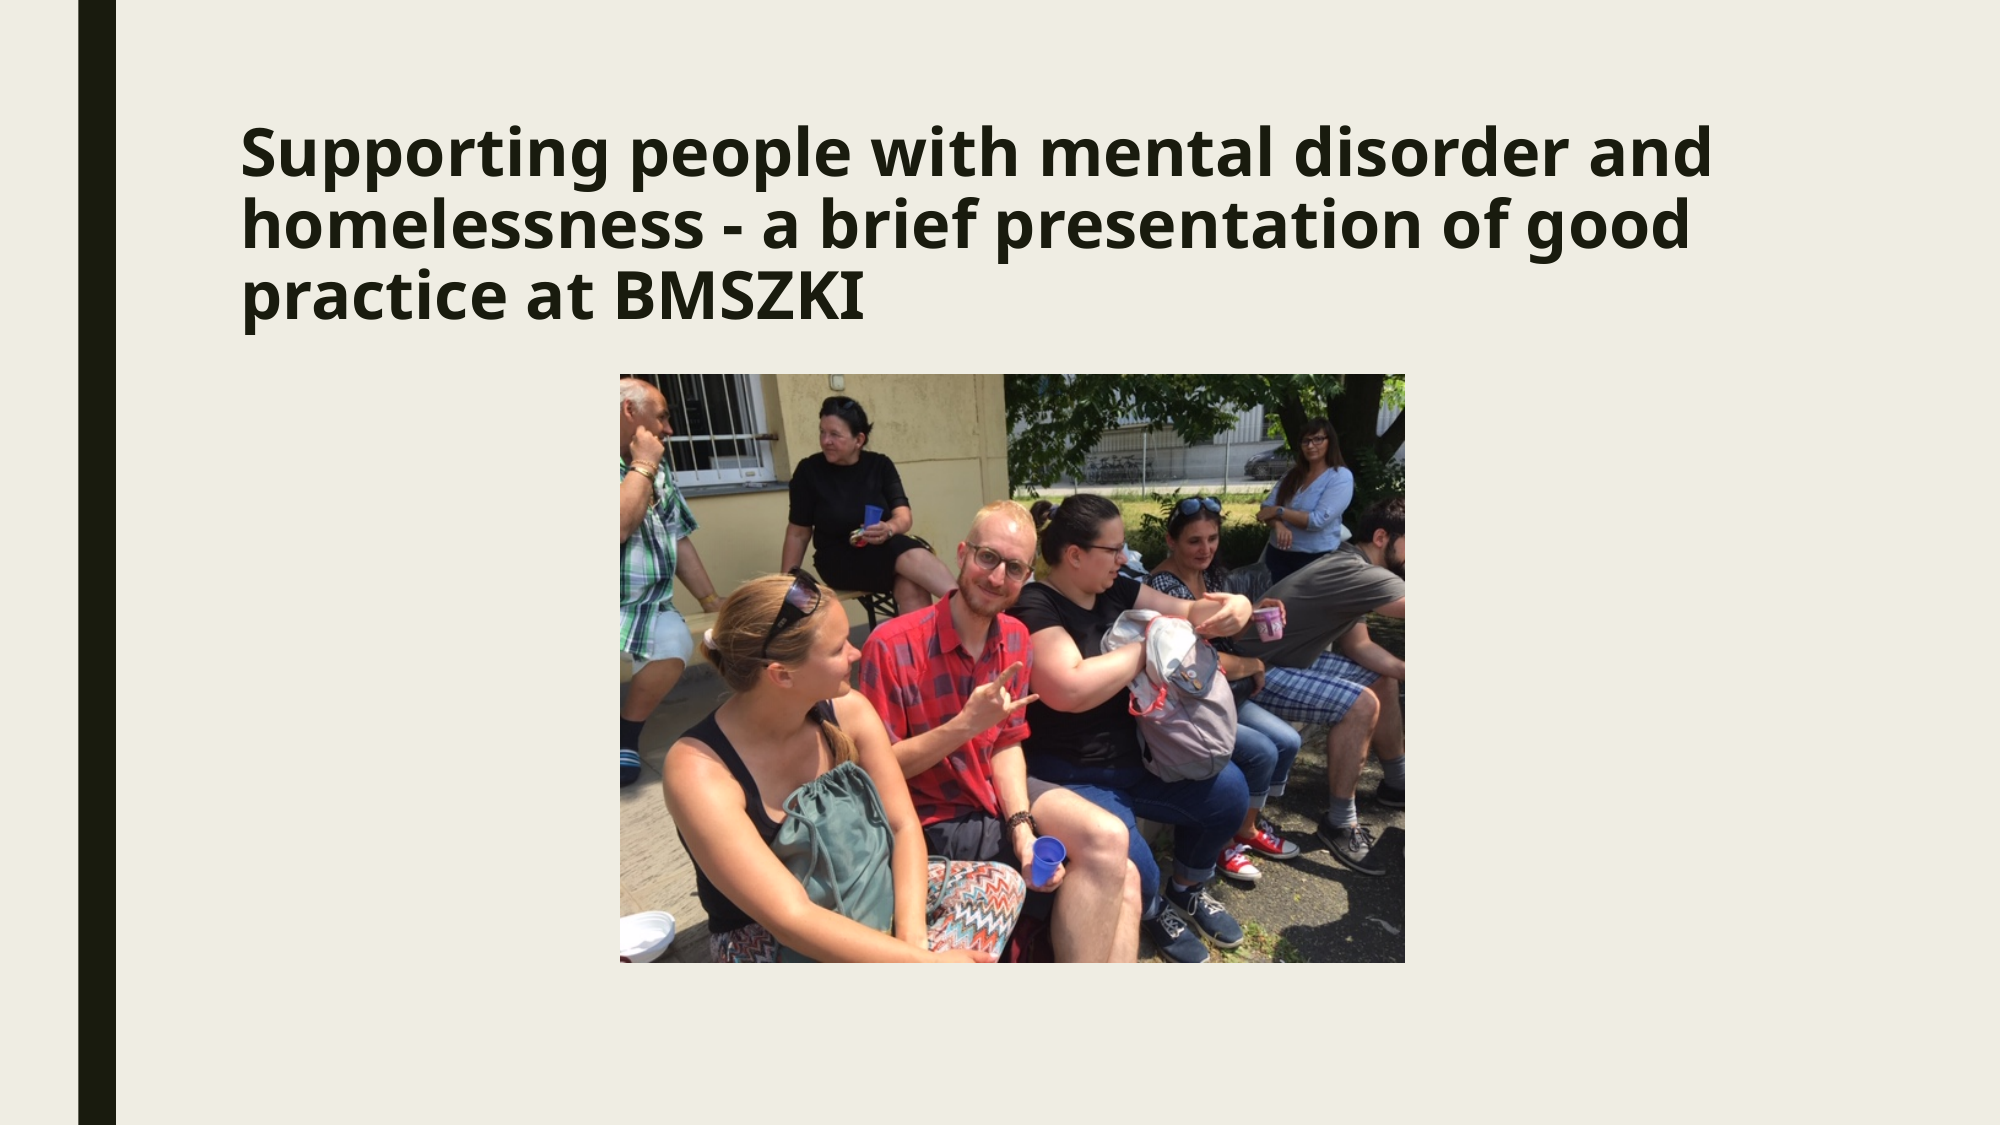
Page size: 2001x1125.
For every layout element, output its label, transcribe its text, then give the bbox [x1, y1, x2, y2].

title Supporting people with mental disorder and homelessness - a brief presentation of good practice at BMSZKI [225, 112, 1801, 357]
picture [620, 375, 1405, 963]
